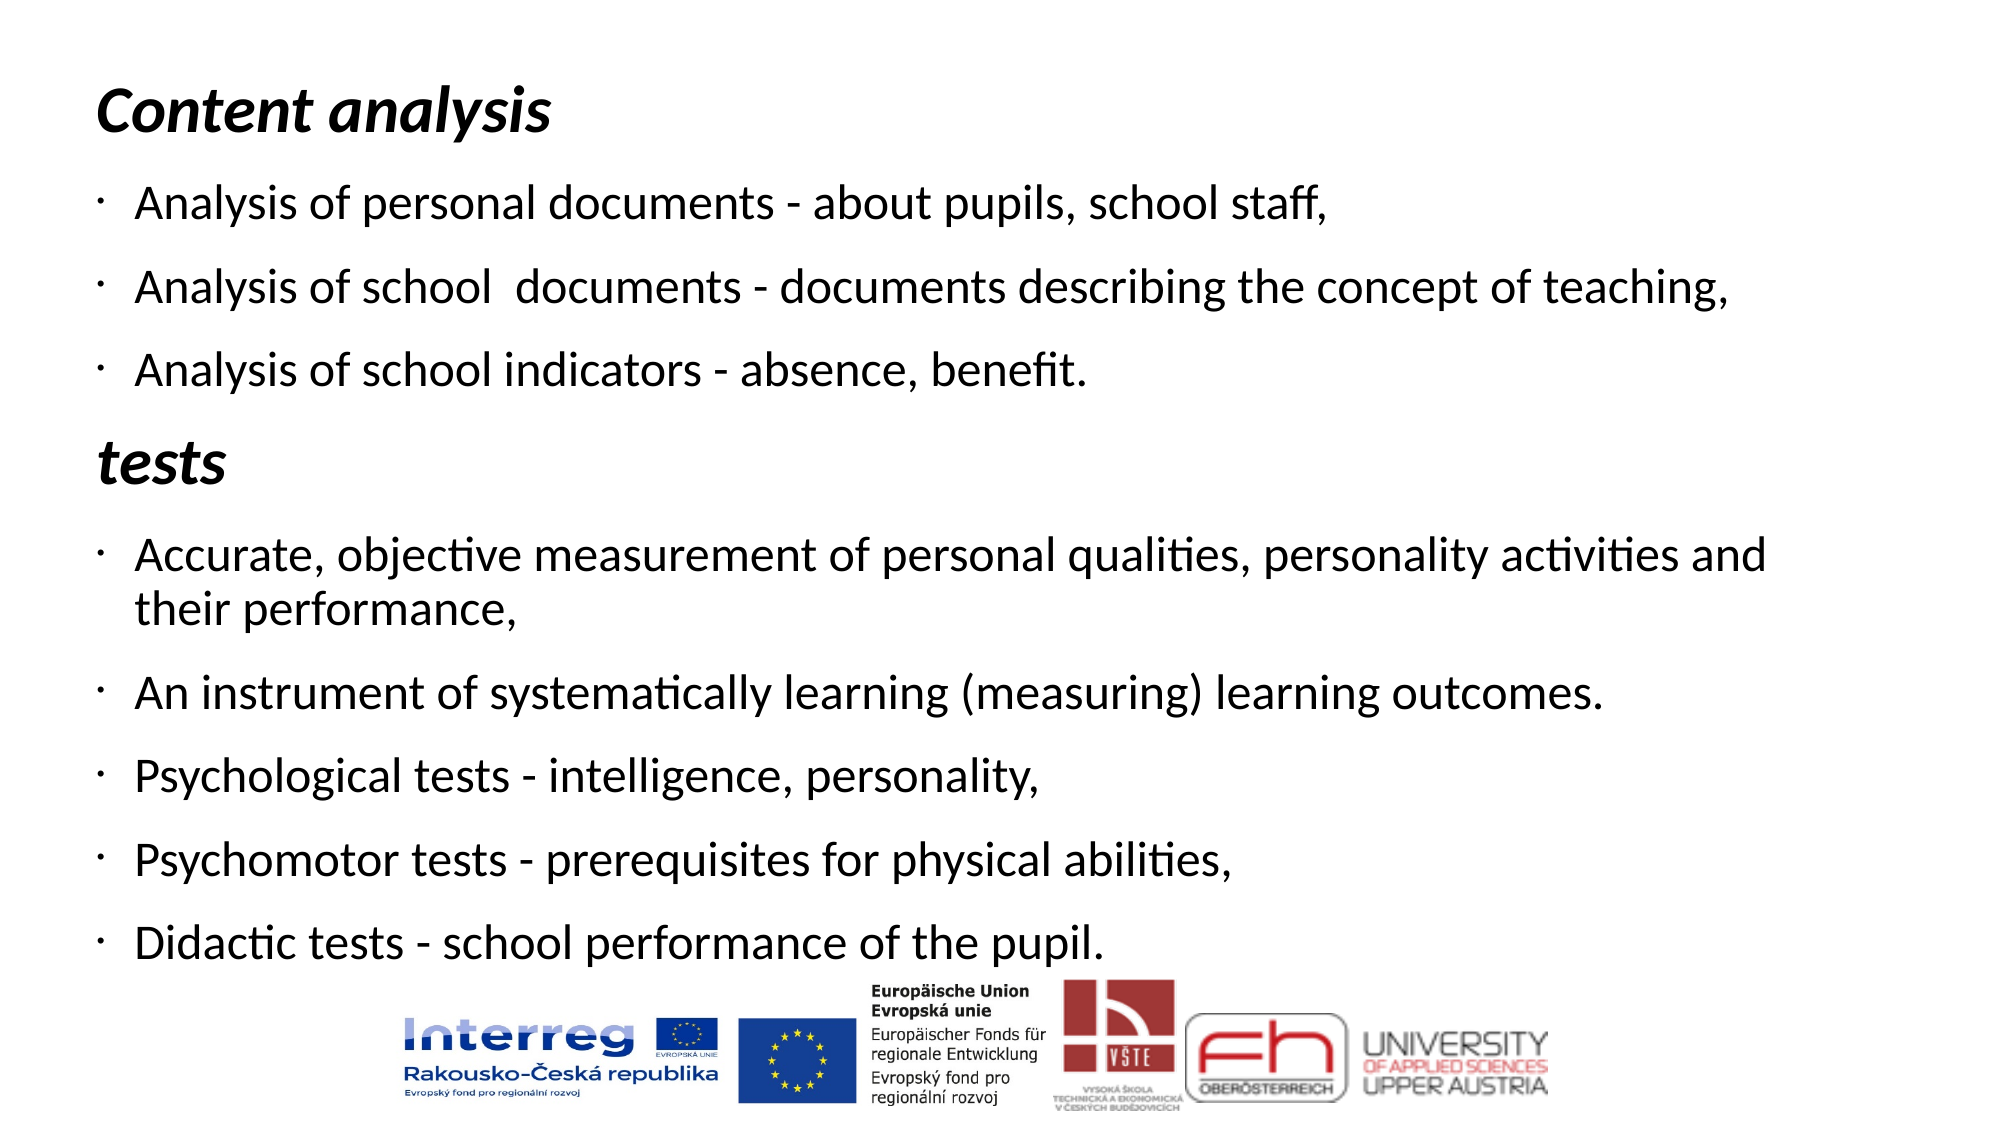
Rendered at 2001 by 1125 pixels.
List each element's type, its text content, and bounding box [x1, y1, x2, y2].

picture [1185, 1013, 1548, 1103]
picture [1053, 979, 1184, 1111]
picture [374, 984, 1046, 1125]
list Content analysis Analysis of personal documents - about pupils, school staff, Analysis of school documents - documents describing the concept of teaching, Analysis of school indicators - absence, benefit. tests Accurate, objective measurement of personal qualities, personality activities and their performance, An instrument of systematically learning (measuring) learning outcomes. Psychological tests - intelligence, personality, Psychomotor tests - prerequisites for physical abilities, Didactic tests - school performance of the pupil. [82, 67, 1863, 1053]
